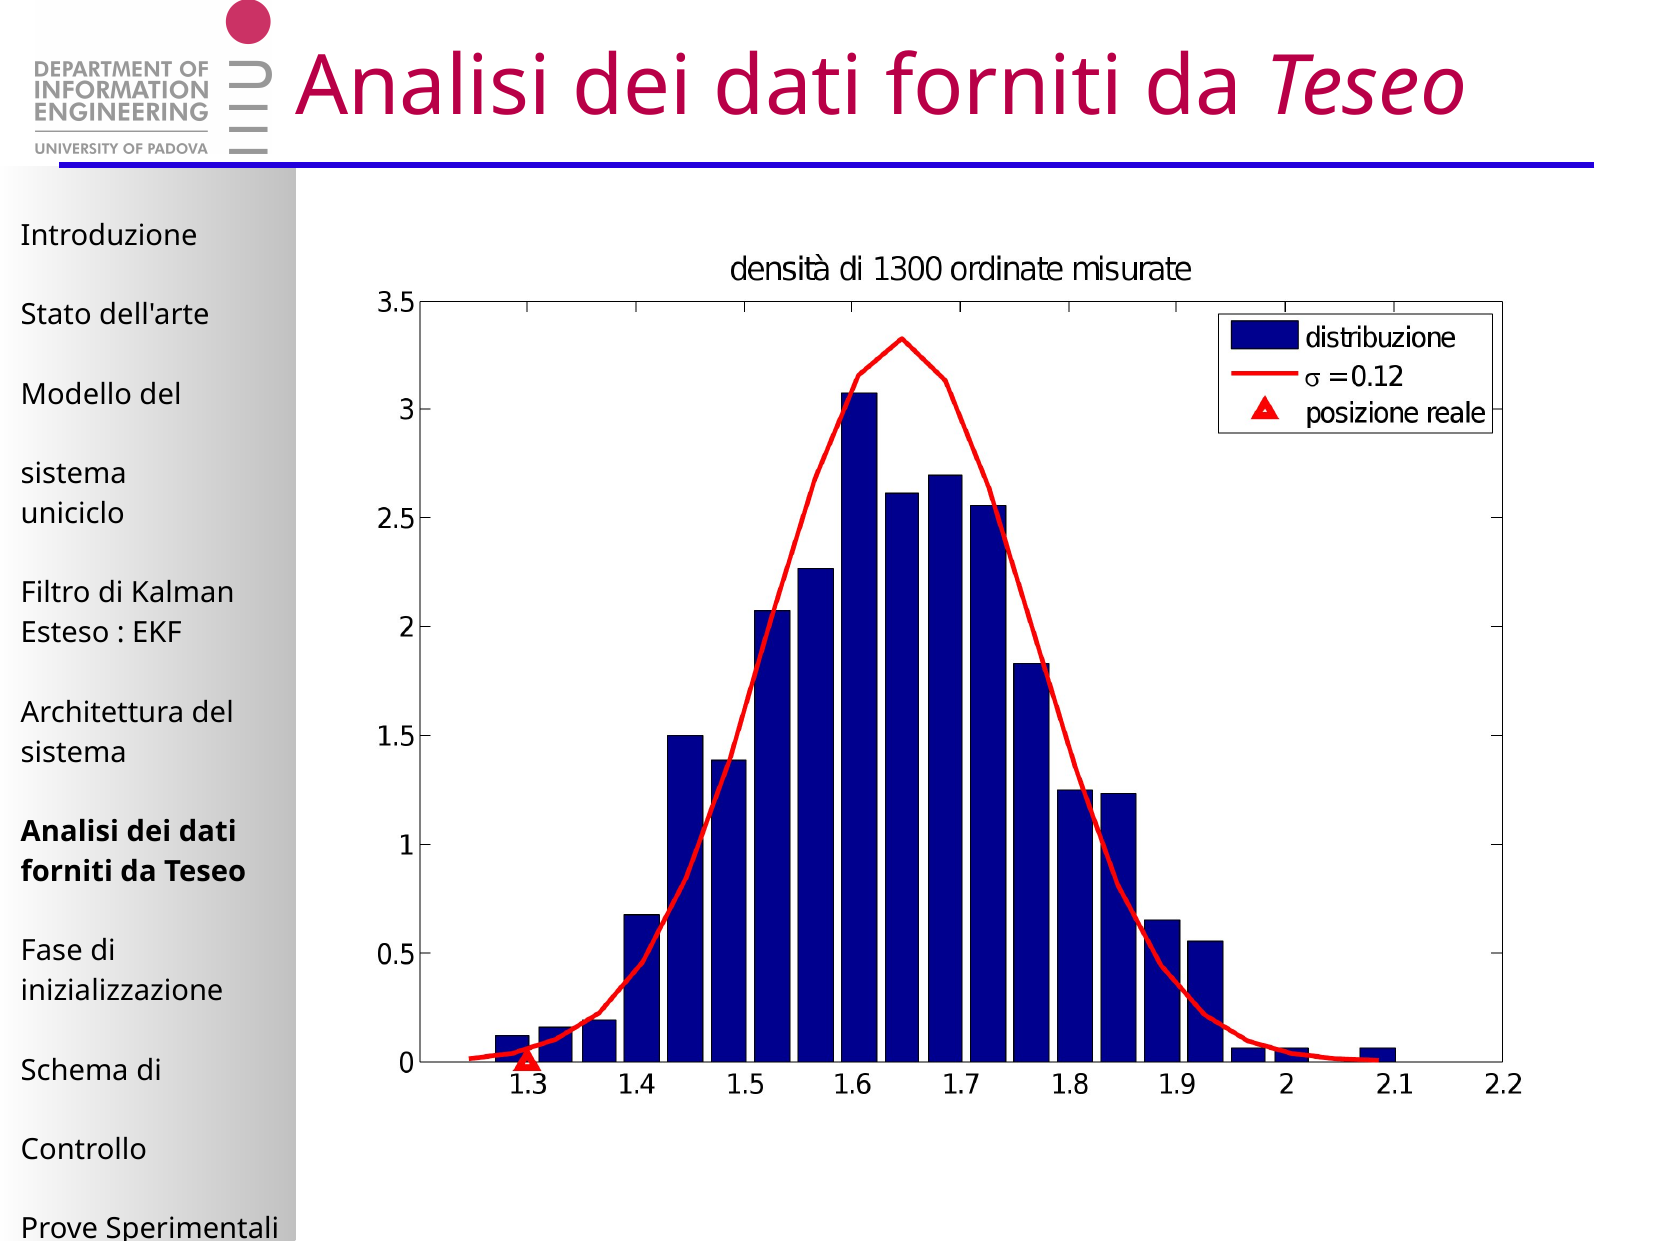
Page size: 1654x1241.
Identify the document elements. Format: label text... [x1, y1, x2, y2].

picture [354, 236, 1536, 1123]
title Analisi dei dati forniti da Teseo [295, 0, 1595, 186]
picture [35, 0, 272, 154]
text_box Introduzione Stato dell'arte Modello del sistema uniciclo Filtro di Kalman Esteso : EKF Architettura del sistema Analisi dei dati forniti da Teseo Fase di inizializzazione Schema di Controllo Prove Sperimentali Conclusioni Sviluppi futuri [5, 206, 302, 1211]
